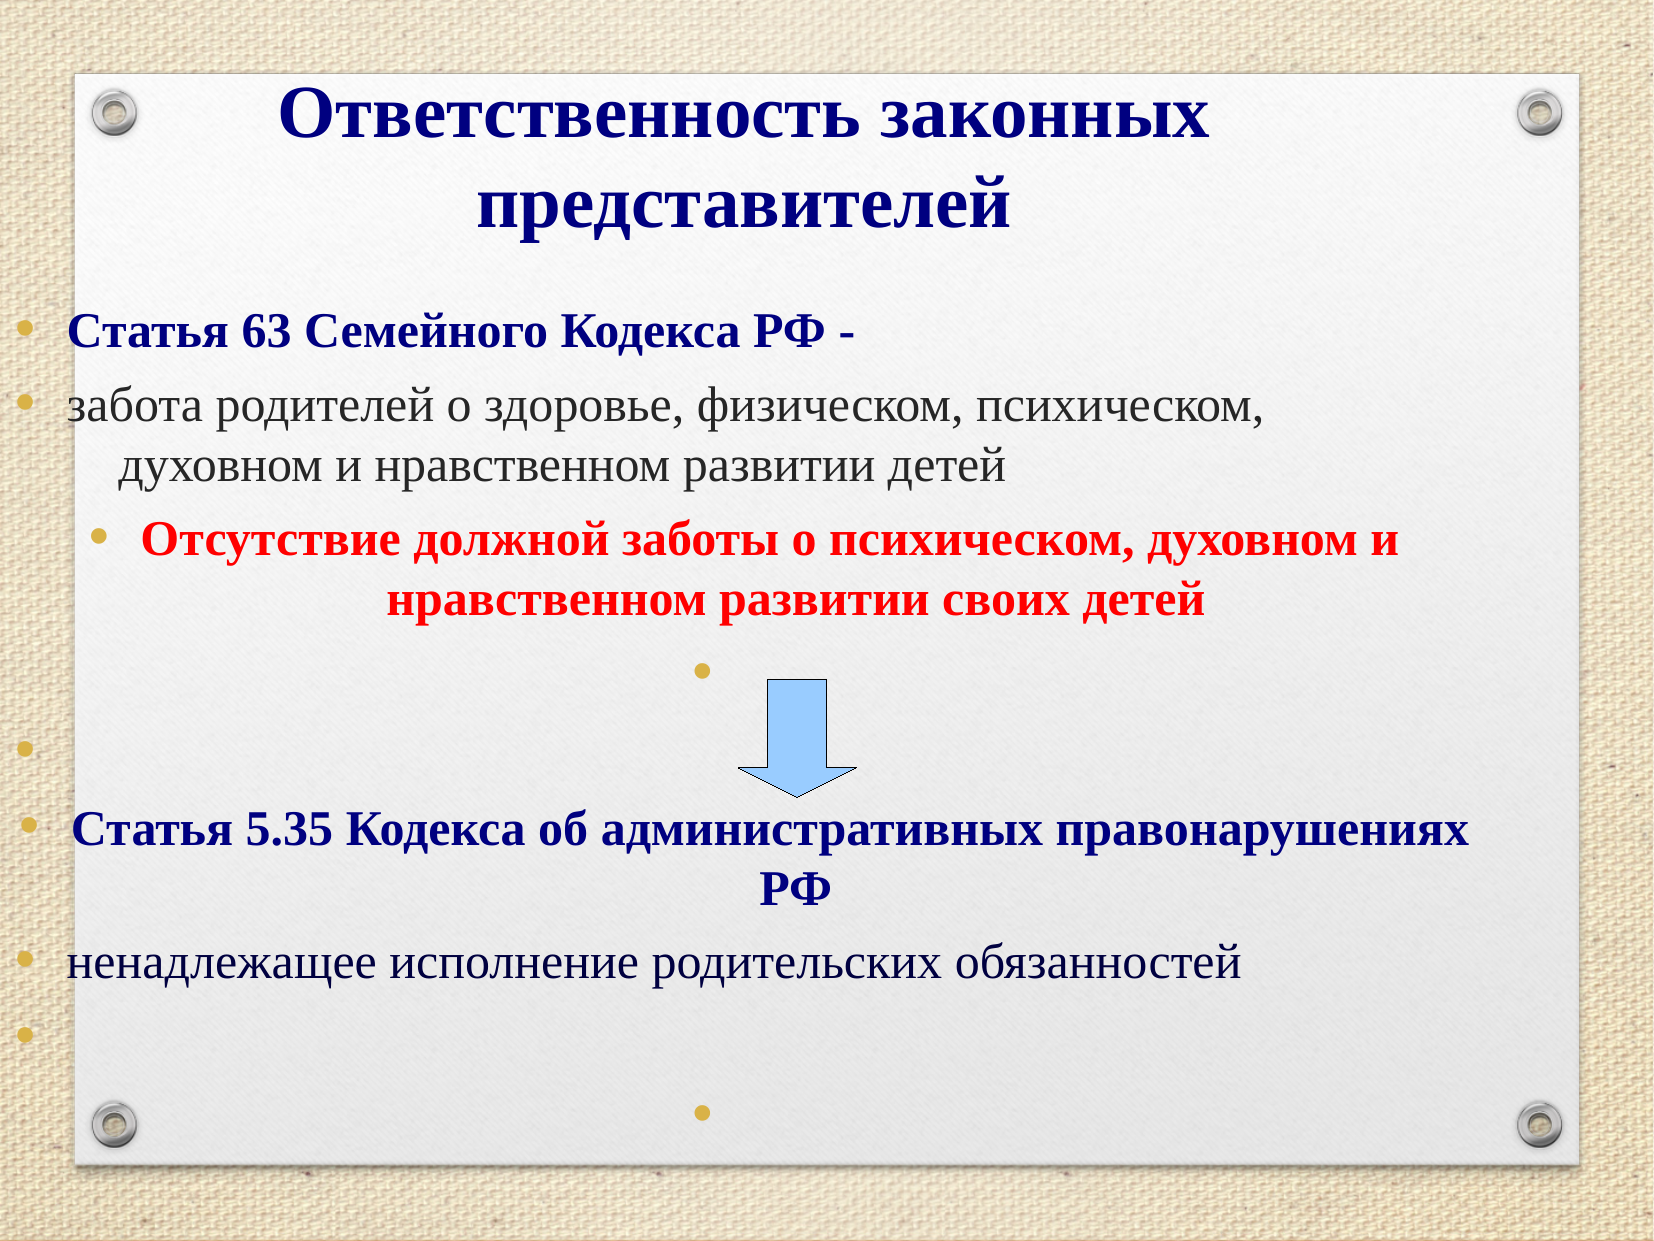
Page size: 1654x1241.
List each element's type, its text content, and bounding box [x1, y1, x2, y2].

list Статья 63 Семейного Кодекса РФ - забота родителей о здоровье, физическом, психическом, духовном и нравственном развитии детей Отсутствие должной заботы о психическом, духовном и нравственном развитии своих детей Статья 5.35 Кодекса об административных правонарушениях РФ ненадлежащее исполнение родительских обязанностей [0, 290, 1489, 1135]
title Ответственность законных представителей [0, 49, 1489, 257]
text_box [738, 679, 857, 798]
